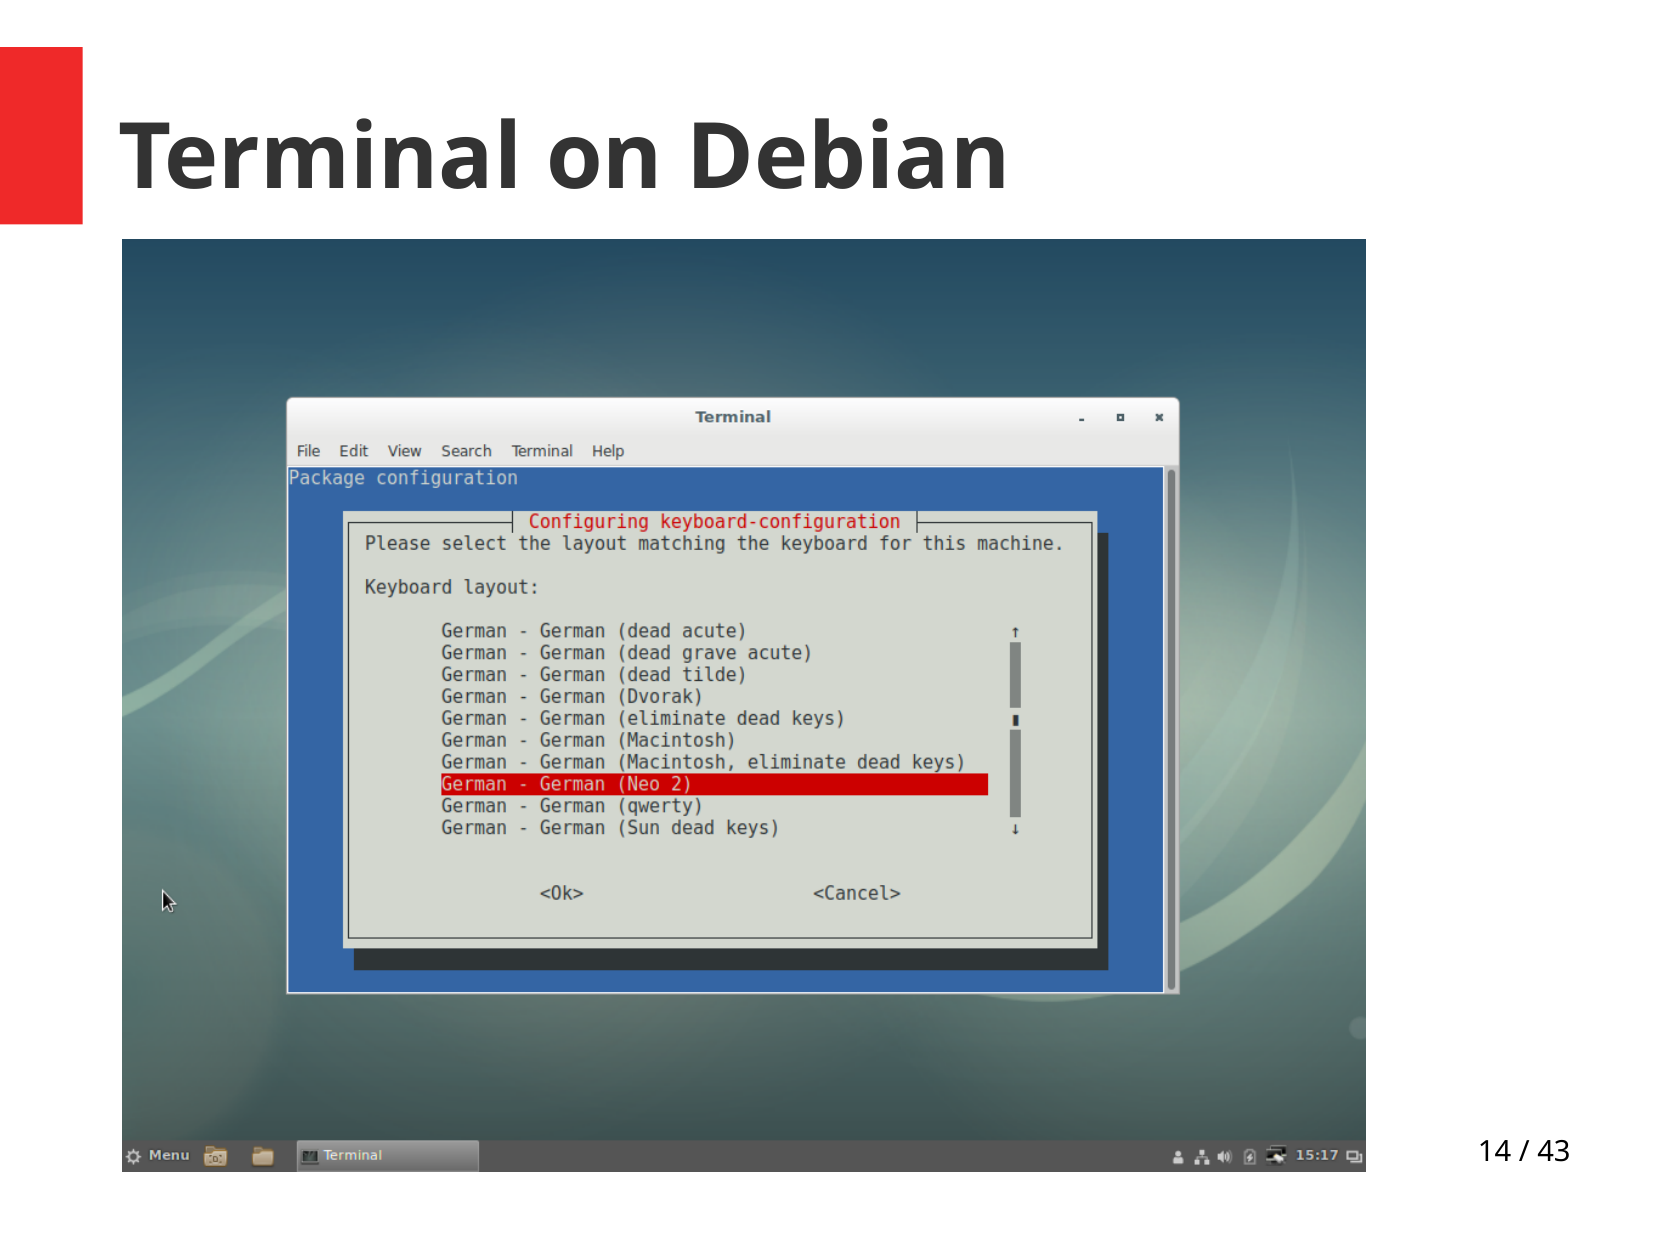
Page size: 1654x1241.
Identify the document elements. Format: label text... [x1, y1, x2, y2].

title Terminal on Debian [118, 49, 1571, 257]
picture [122, 239, 1366, 1173]
